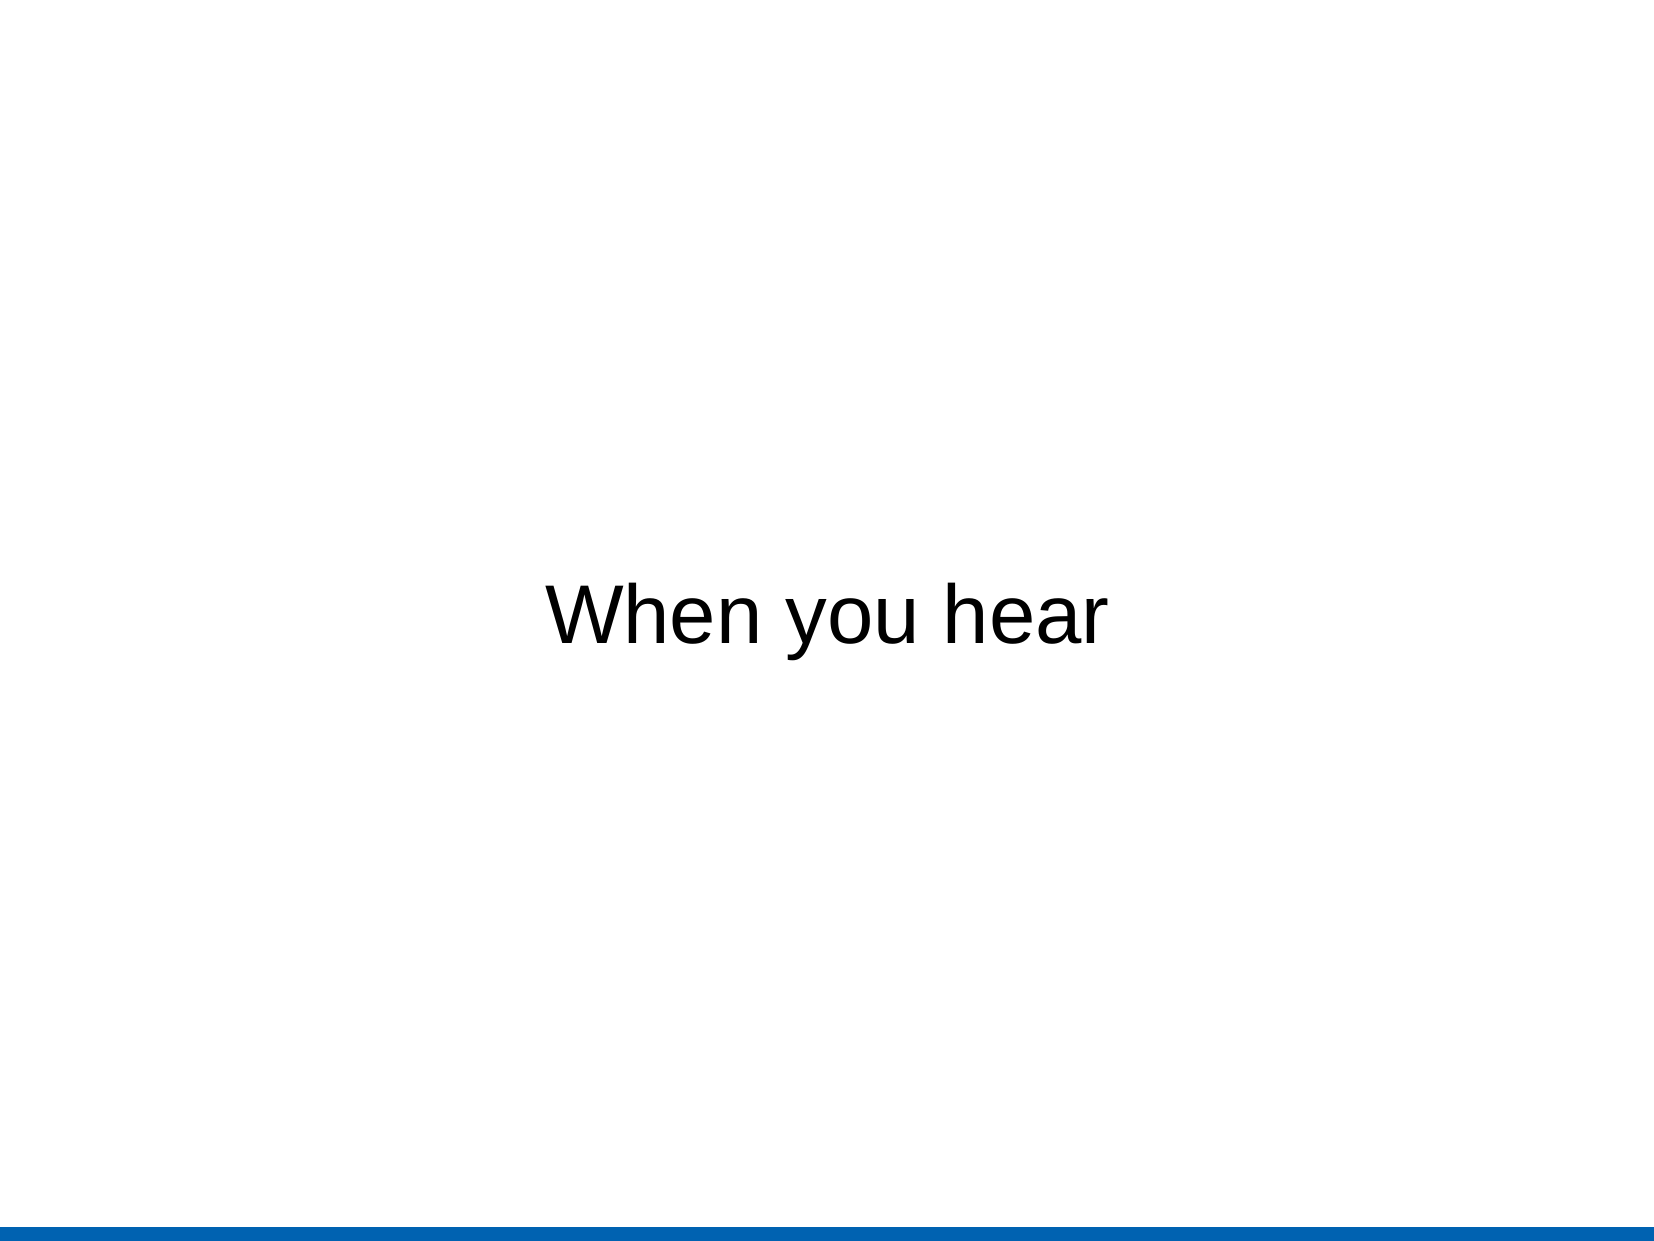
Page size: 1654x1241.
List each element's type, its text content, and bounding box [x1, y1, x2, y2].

subtitle When you hear [121, 110, 1534, 1119]
